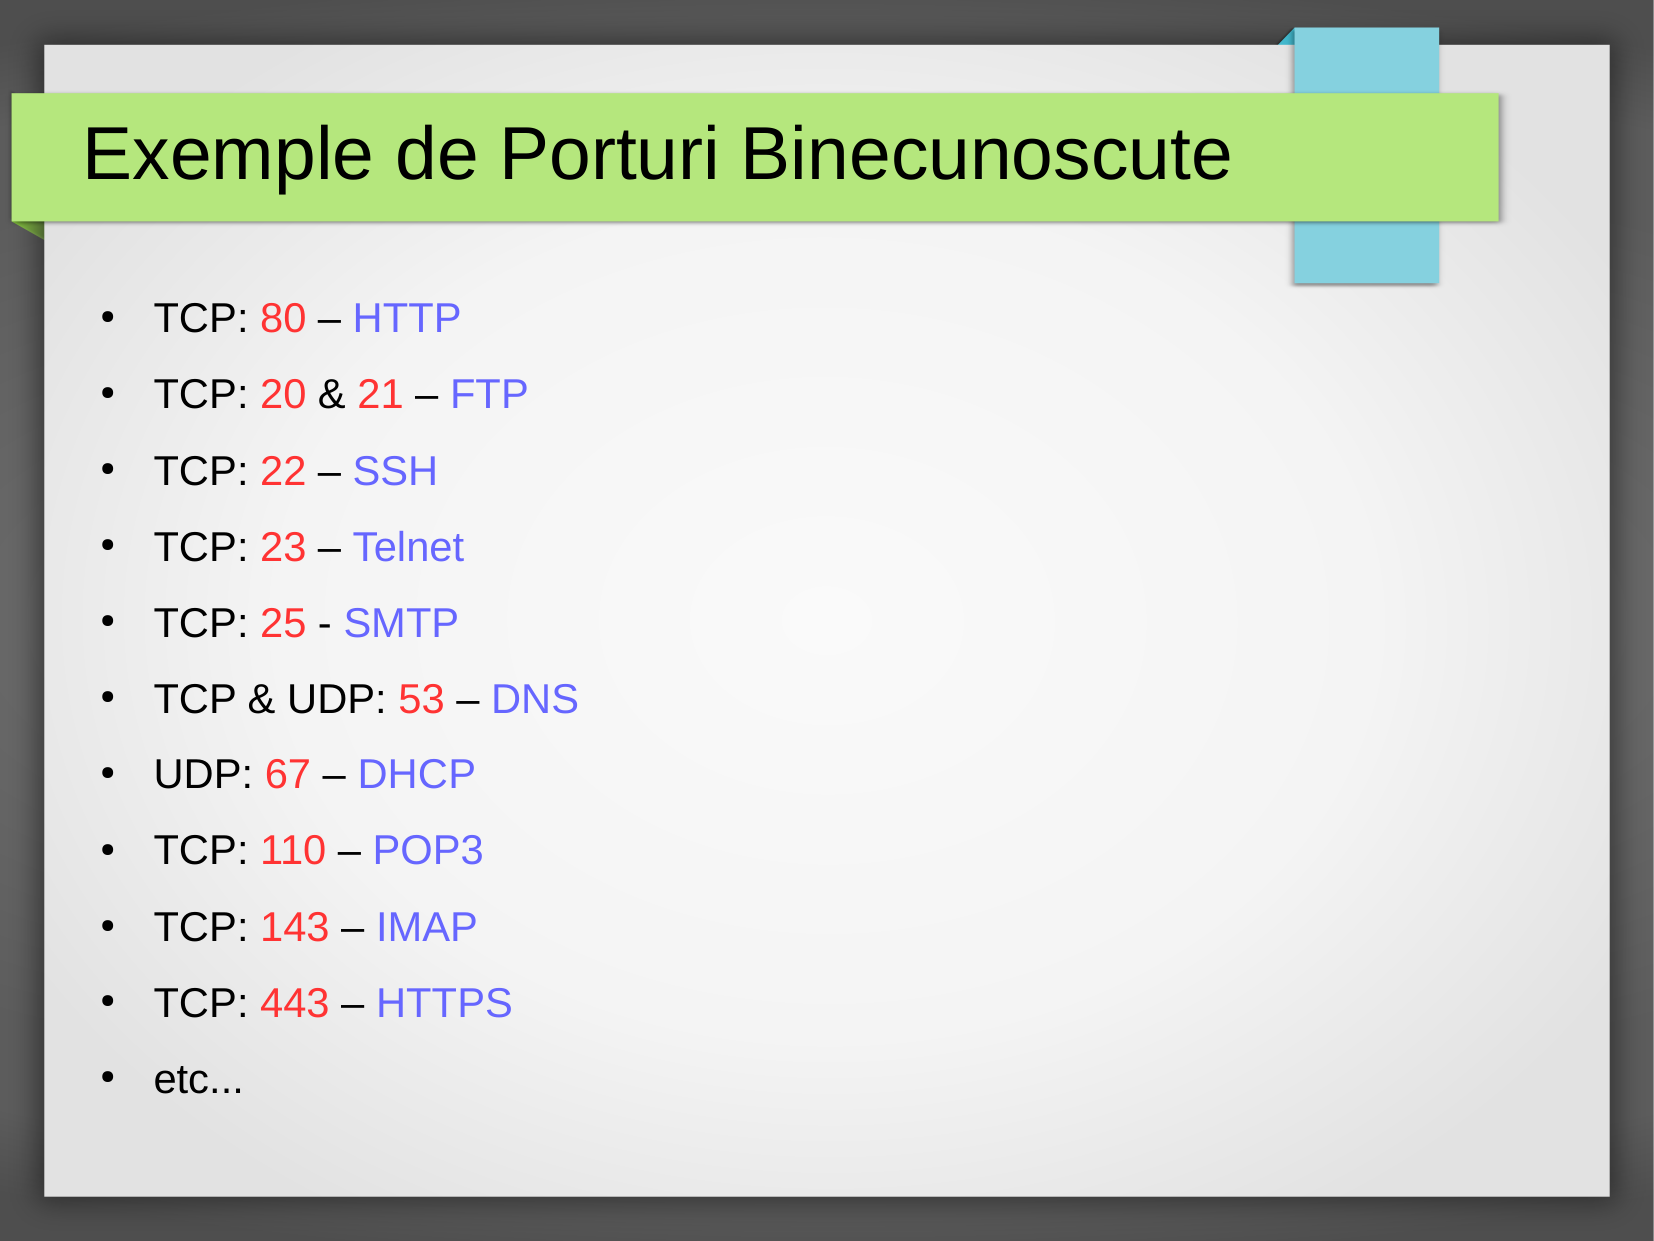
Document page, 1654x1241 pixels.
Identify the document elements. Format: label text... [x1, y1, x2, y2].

picture [0, 0, 1654, 1241]
list TCP: 80 – HTTP TCP: 20 & 21 – FTP TCP: 22 – SSH TCP: 23 – Telnet TCP: 25 - SMTP TCP & UDP: 53 – DNS UDP: 67 – DHCP TCP: 110 – POP3 TCP: 143 – IMAP TCP: 443 – HTTPS etc... [82, 295, 1571, 1182]
title Exemple de Porturi Binecunoscute [82, 94, 1264, 213]
